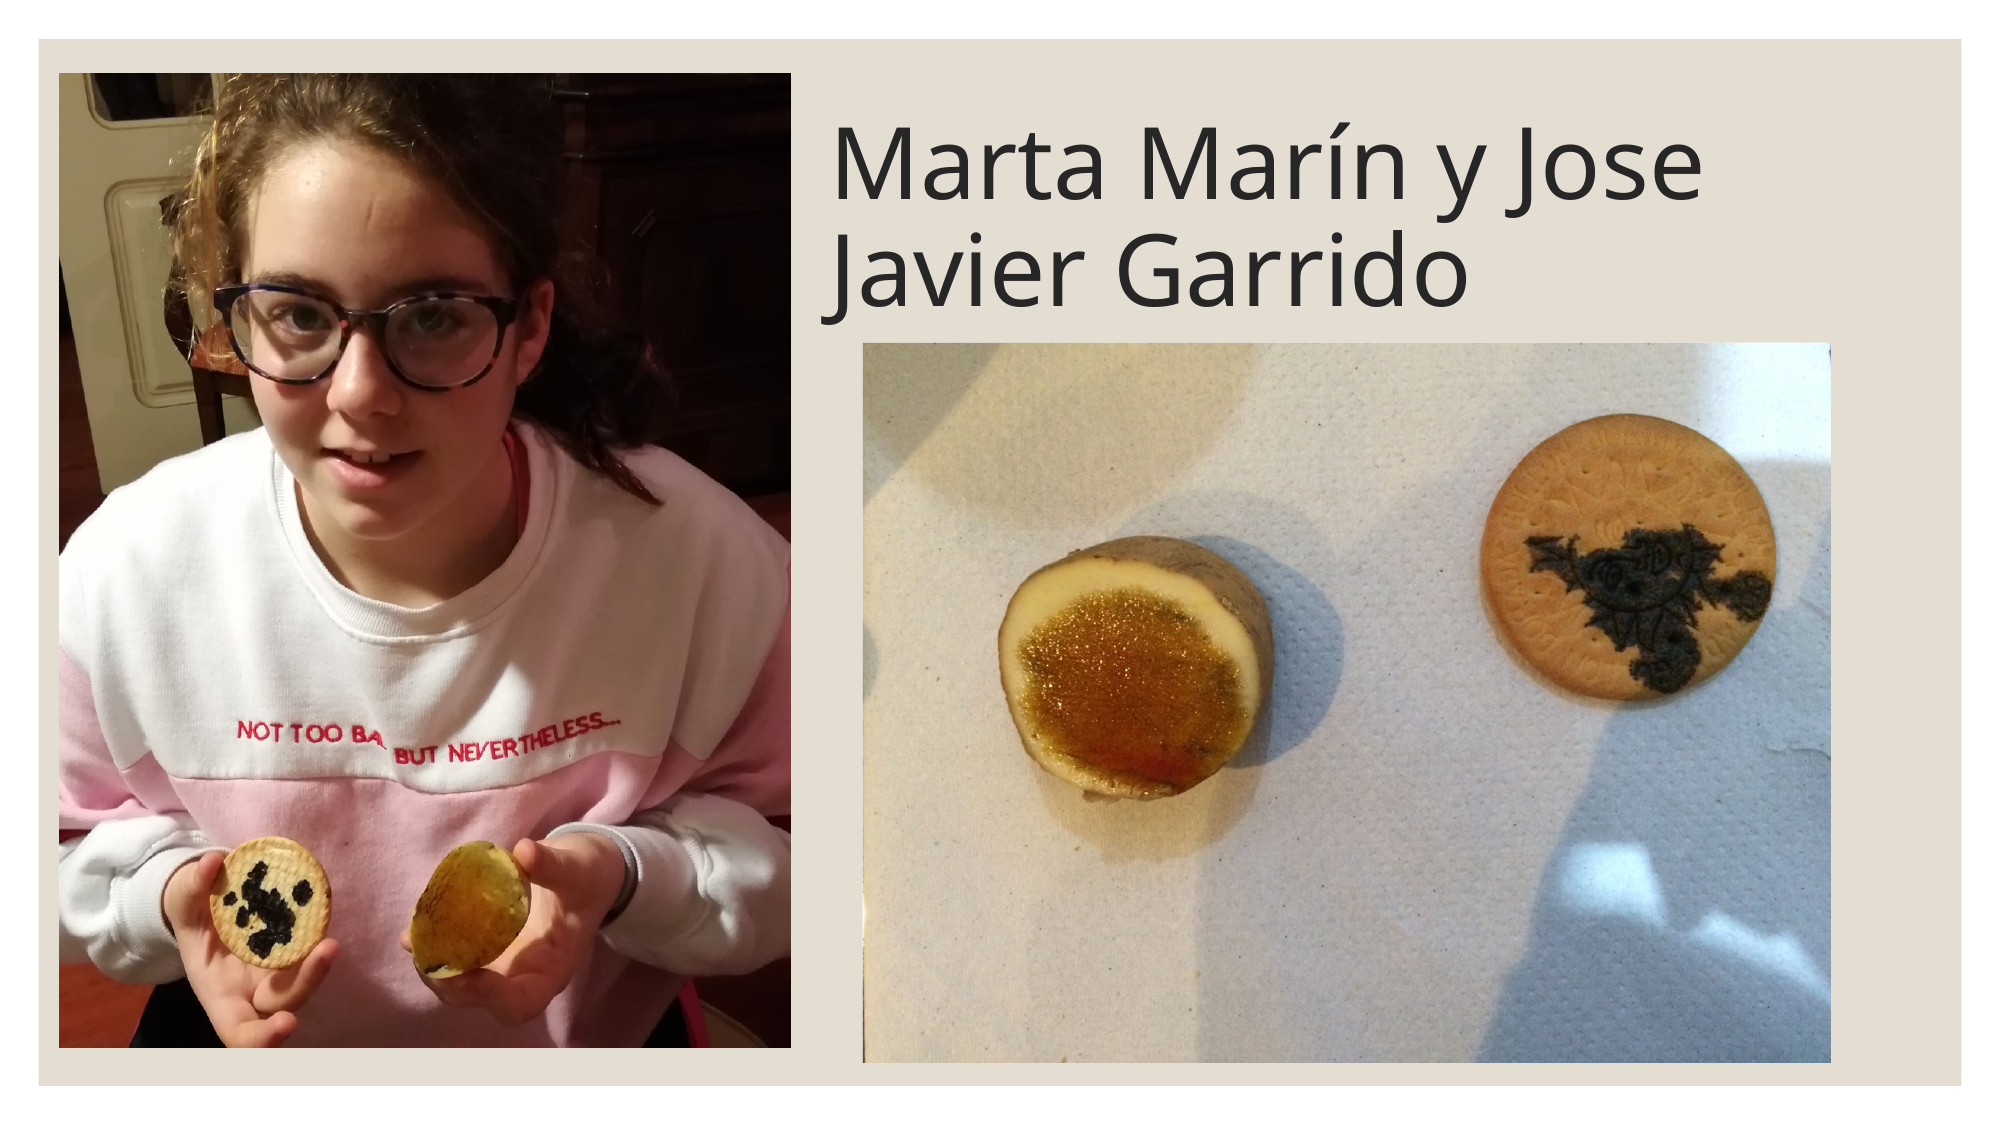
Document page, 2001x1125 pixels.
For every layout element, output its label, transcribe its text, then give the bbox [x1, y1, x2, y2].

picture [862, 342, 1831, 1063]
picture [59, 73, 791, 1049]
title Marta Marín y Jose Javier Garrido [814, 105, 1825, 331]
